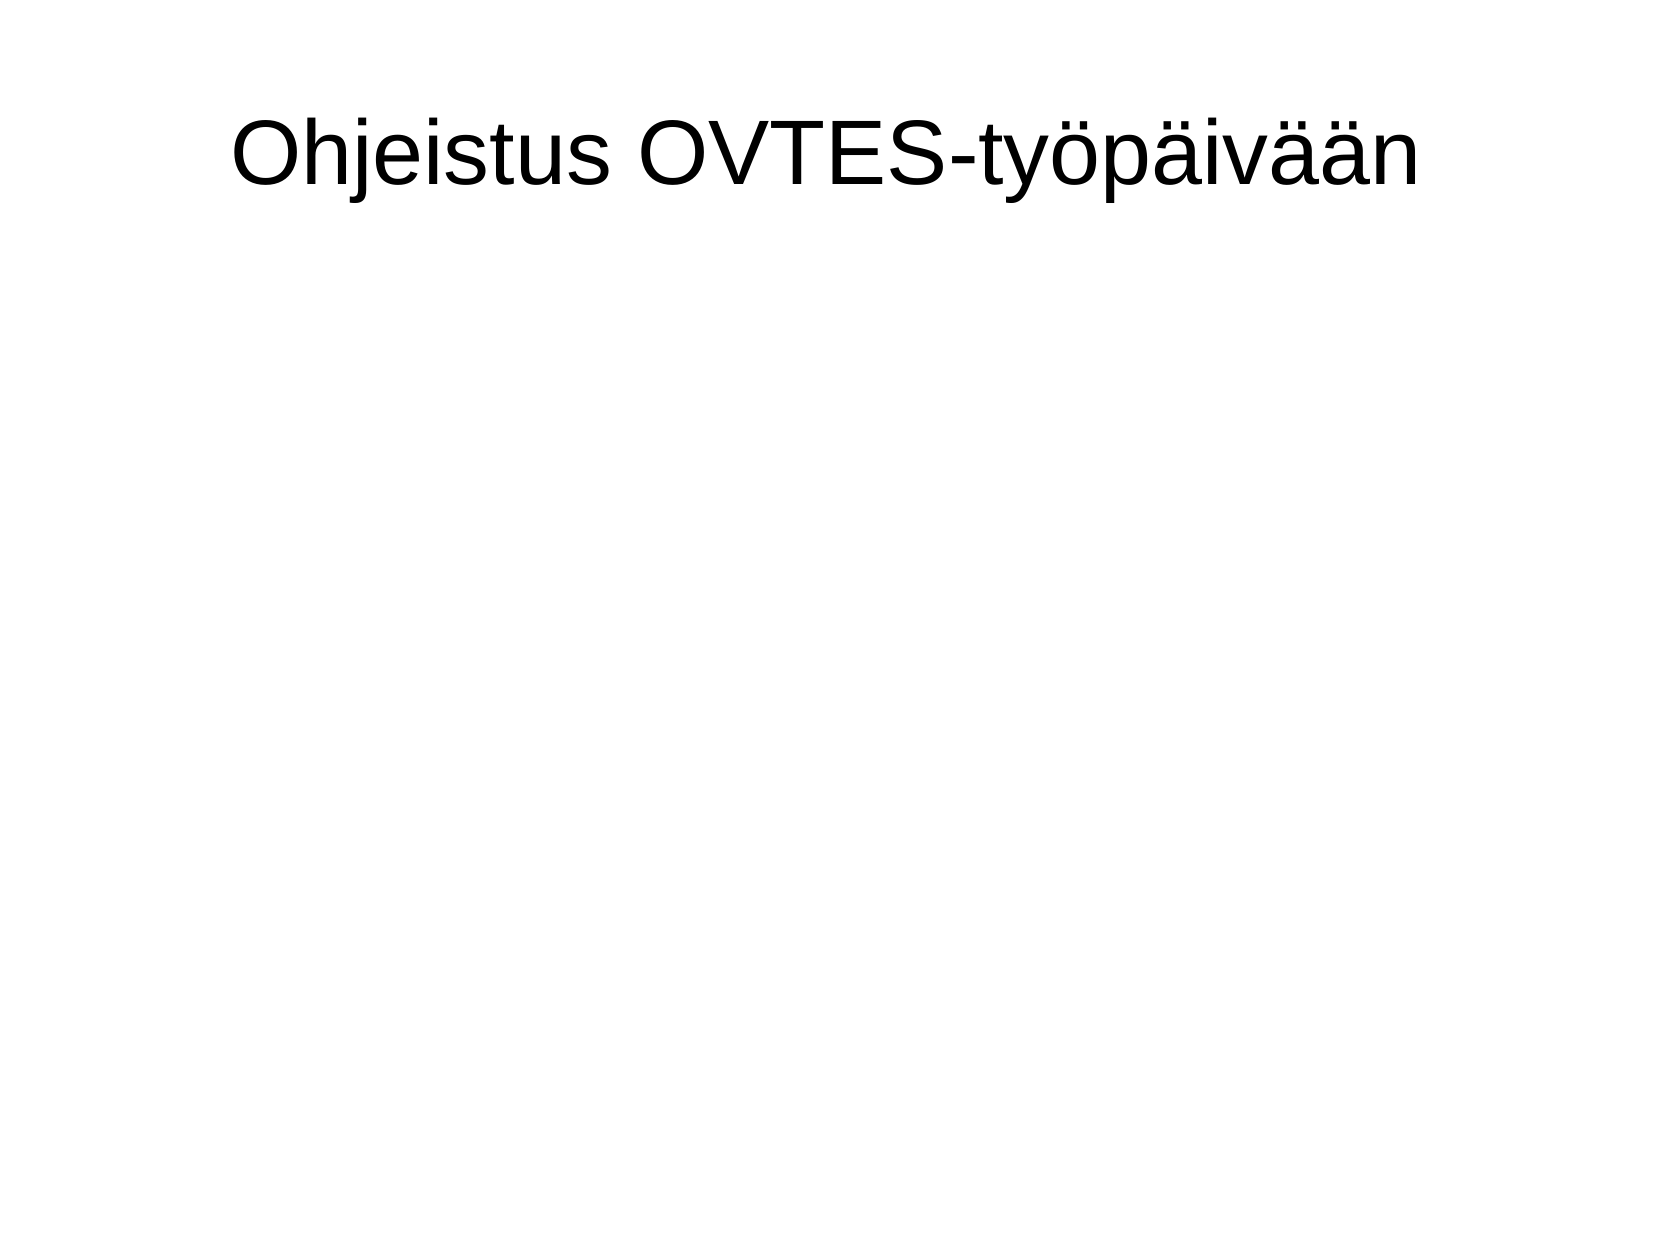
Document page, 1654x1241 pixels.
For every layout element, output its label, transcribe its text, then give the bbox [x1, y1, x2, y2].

title Ohjeistus OVTES-työpäivään [82, 49, 1571, 257]
